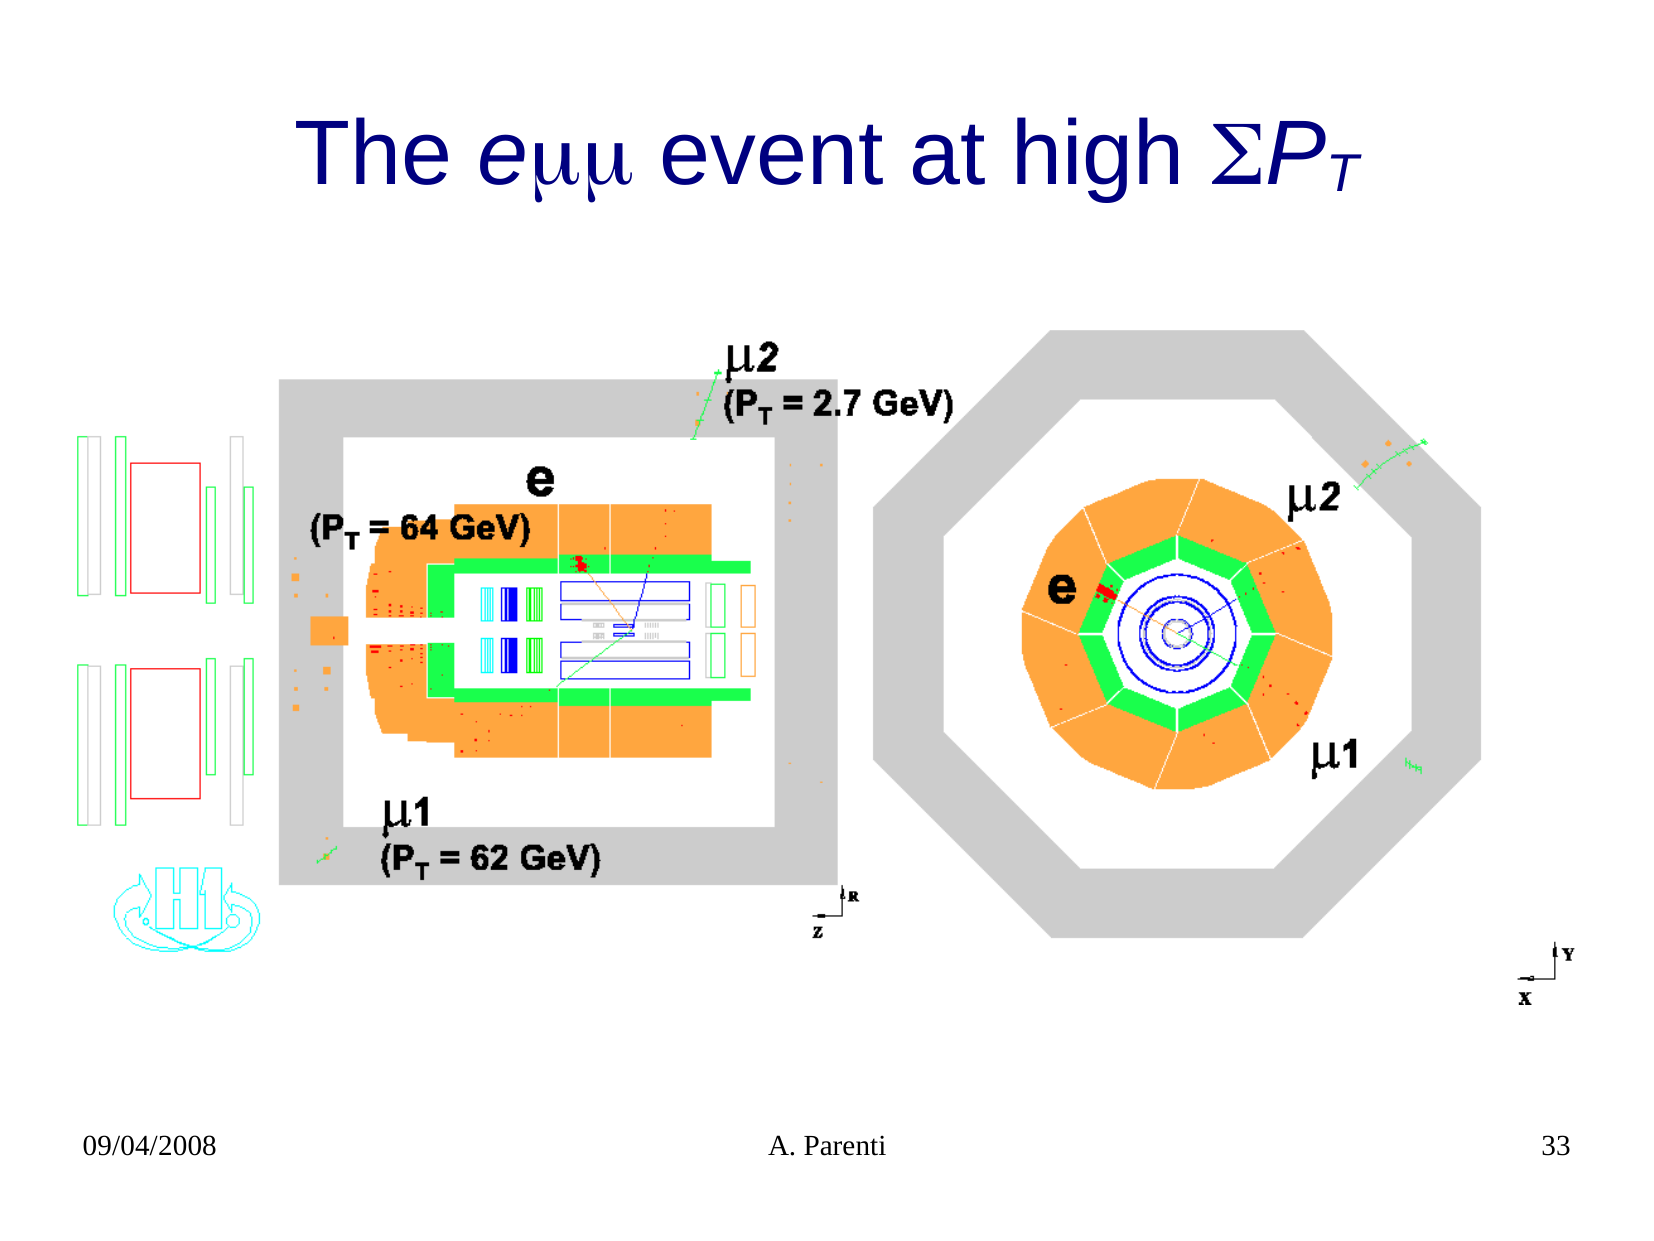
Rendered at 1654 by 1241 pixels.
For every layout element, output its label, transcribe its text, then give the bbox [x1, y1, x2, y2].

picture [76, 329, 1577, 1005]
title The emm event at high SPT [82, 49, 1571, 257]
